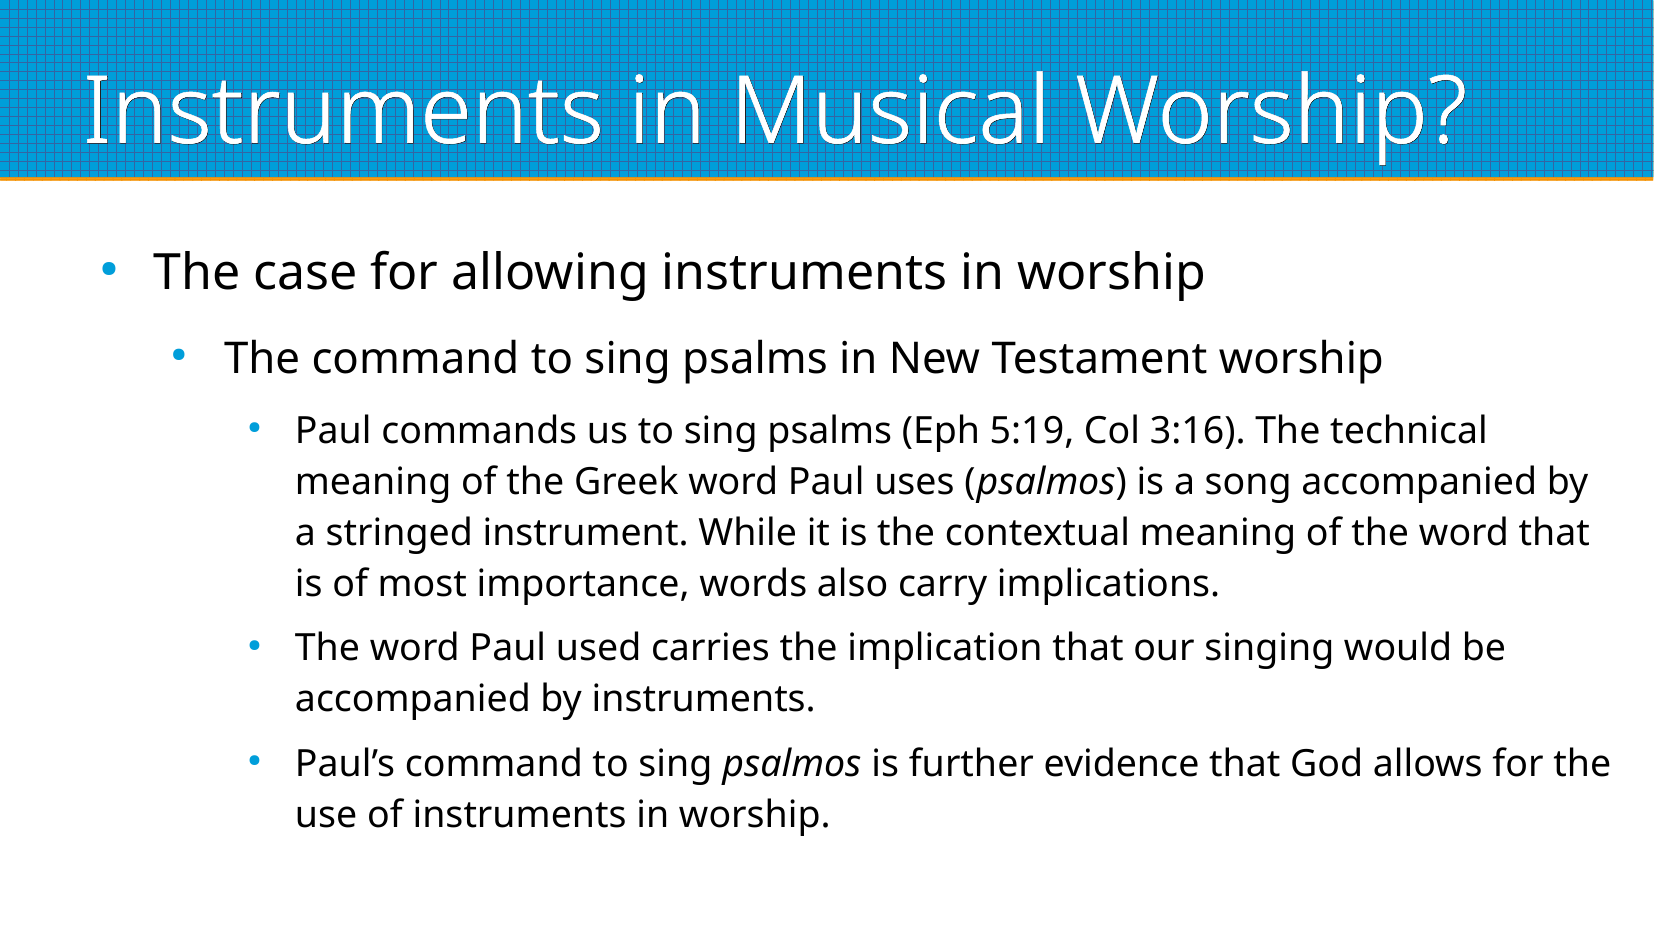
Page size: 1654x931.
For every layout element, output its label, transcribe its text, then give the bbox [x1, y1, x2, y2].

title Instruments in Musical Worship? [82, 14, 1571, 171]
list The case for allowing instruments in worship The command to sing psalms in New Testament worship Paul commands us to sing psalms (Eph 5:19, Col 3:16). The technical meaning of the Greek word Paul uses (psalmos) is a song accompanied by a stringed instrument. While it is the contextual meaning of the word that is of most importance, words also carry implications. The word Paul used carries the implication that our singing would be accompanied by instruments. Paul’s command to sing psalmos is further evidence that God allows for the use of instruments in worship. [82, 236, 1613, 863]
